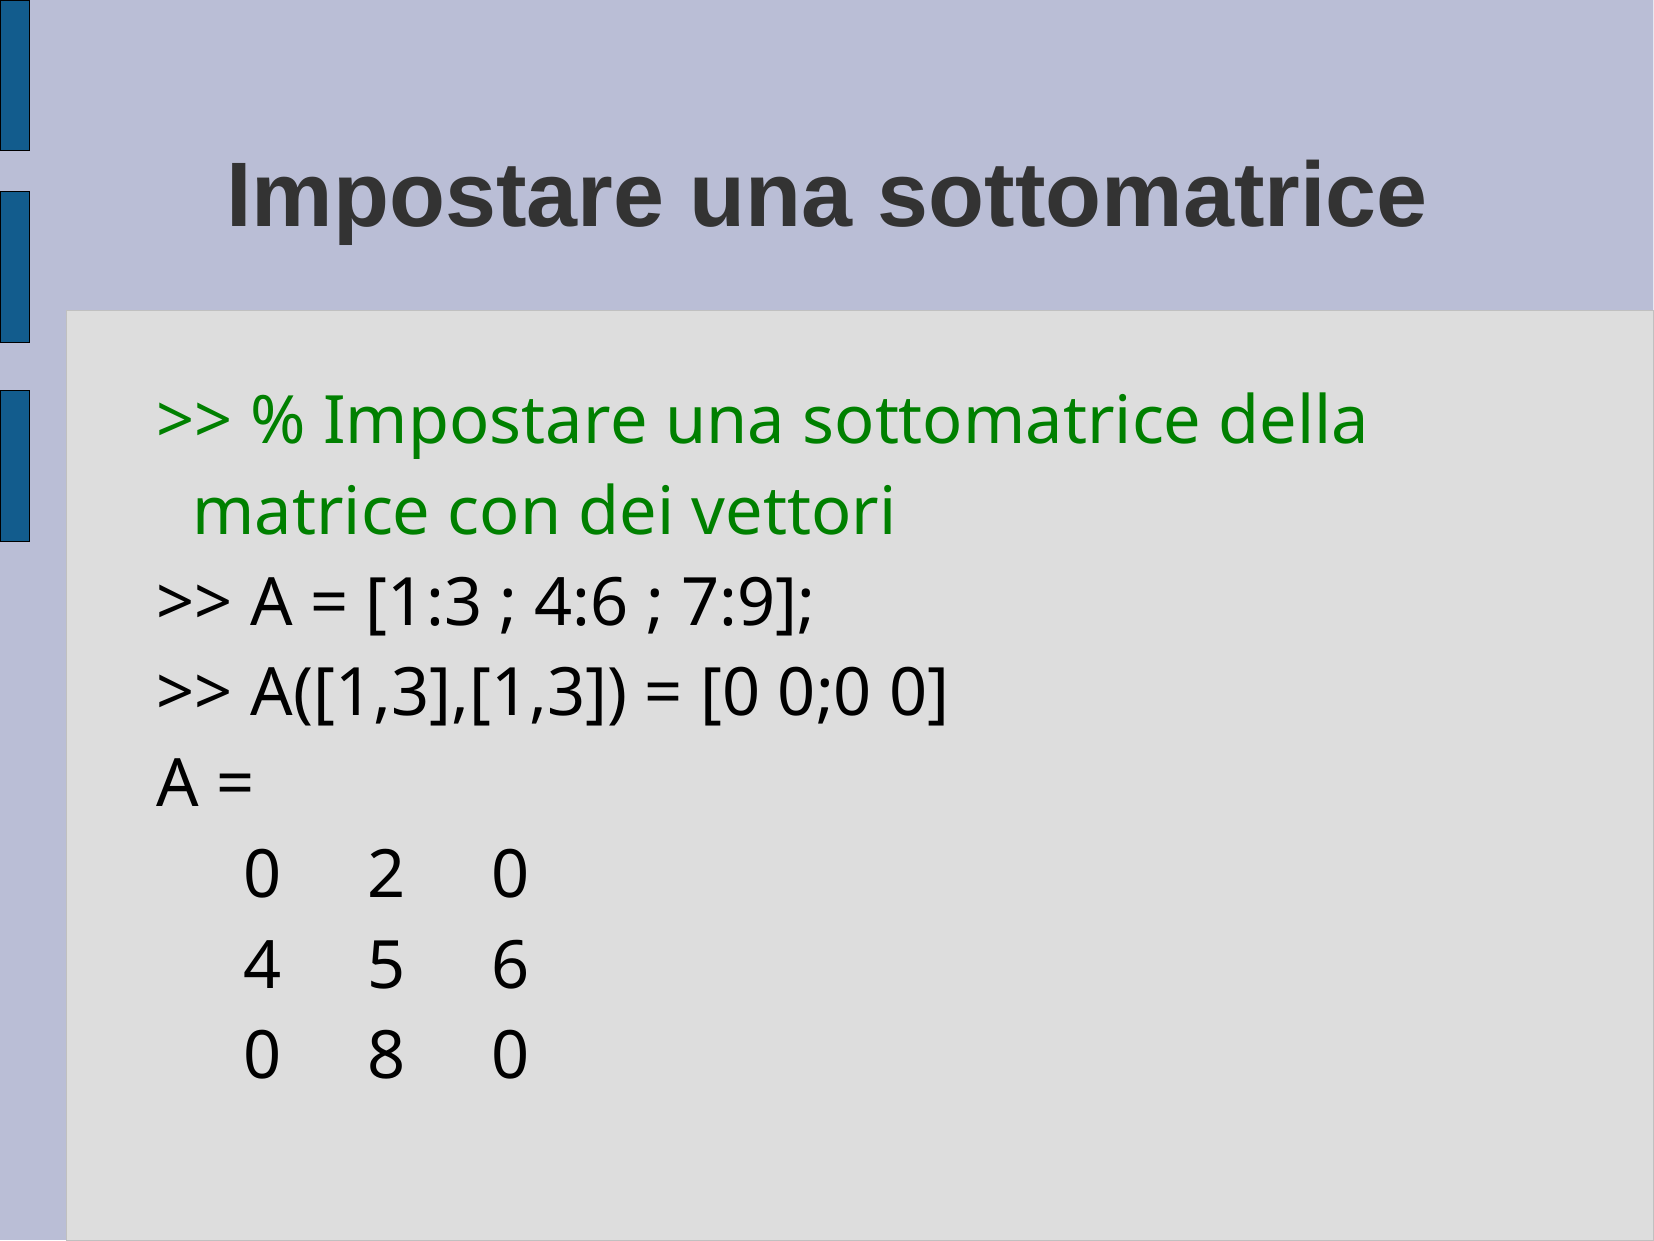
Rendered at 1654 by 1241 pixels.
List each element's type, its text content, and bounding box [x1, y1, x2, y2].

subtitle >> % Impostare una sottomatrice della matrice con dei vettori >> A = [1:3 ; 4:6 ; 7:9]; >> A([1,3],[1,3]) = [0 0;0 0] A = 0 2 0 4 5 6 0 8 0 [121, 352, 1534, 1119]
title Impostare una sottomatrice [121, 98, 1534, 291]
